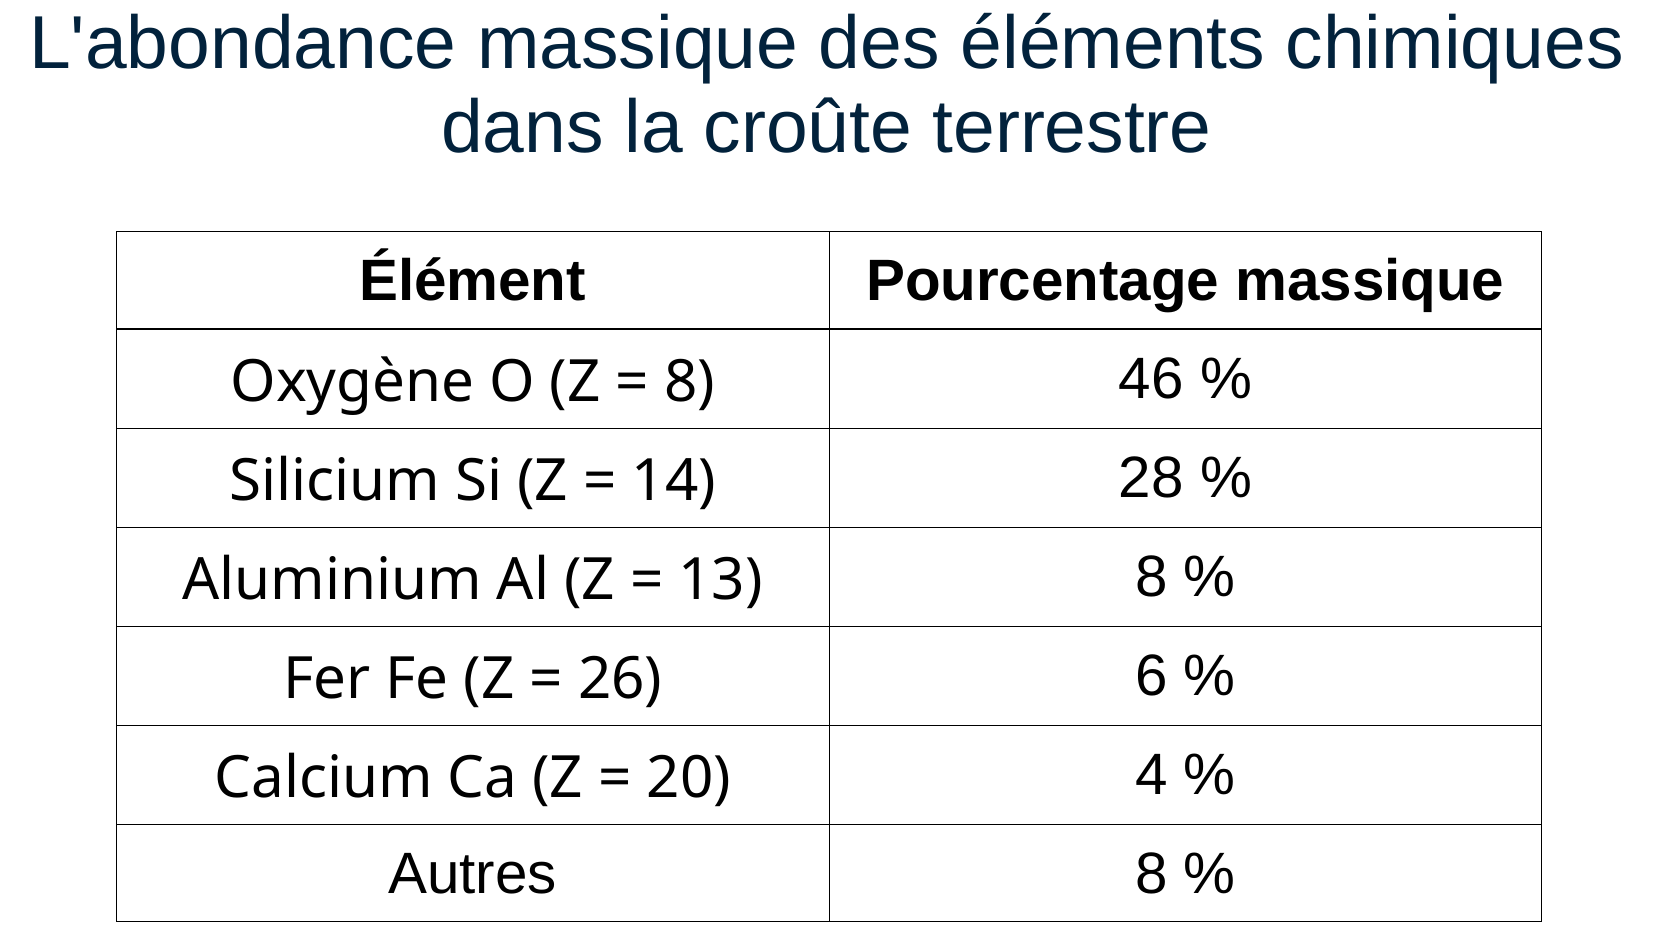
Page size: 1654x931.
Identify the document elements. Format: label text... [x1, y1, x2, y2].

table_cell Oxygène O (Z = 8) [117, 330, 829, 428]
table_cell 28 % [830, 429, 1541, 527]
table_cell 6 % [830, 627, 1541, 725]
table_cell 8 % [830, 825, 1541, 921]
table_cell Silicium Si (Z = 14) [117, 429, 829, 527]
title L'abondance massique des éléments chimiques dans la croûte terrestre [0, 0, 1654, 169]
table_header Pourcentage massique [830, 232, 1541, 328]
table_cell Autres [117, 825, 829, 921]
table_cell Fer Fe (Z = 26) [117, 627, 829, 725]
table_cell 46 % [830, 330, 1541, 428]
table_cell Aluminium Al (Z = 13) [117, 528, 829, 626]
table_cell 8 % [830, 528, 1541, 626]
table_cell Calcium Ca (Z = 20) [117, 726, 829, 824]
table_header Élément [117, 232, 829, 328]
table_cell 4 % [830, 726, 1541, 824]
